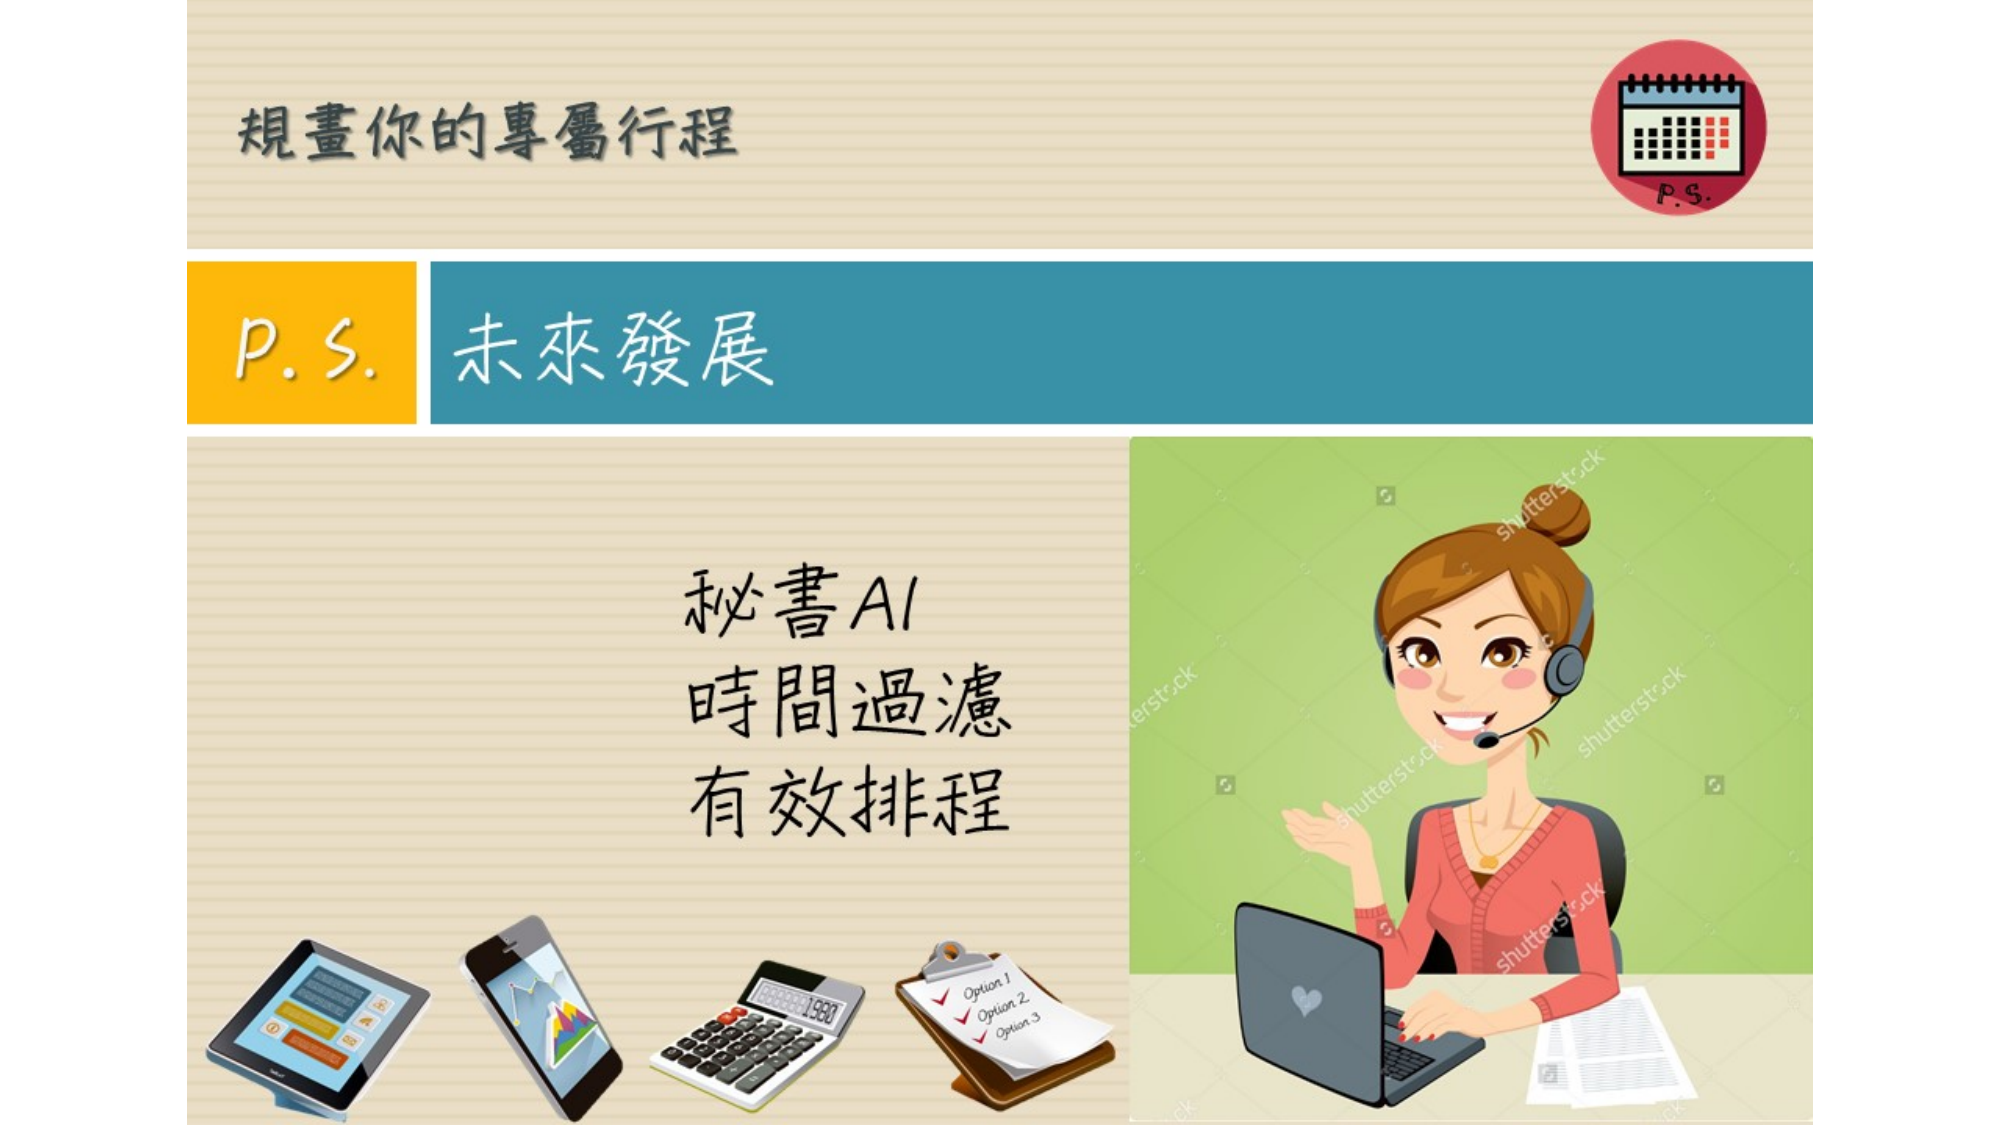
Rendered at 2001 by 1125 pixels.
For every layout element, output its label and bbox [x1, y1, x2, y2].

picture [187, 0, 1813, 1125]
